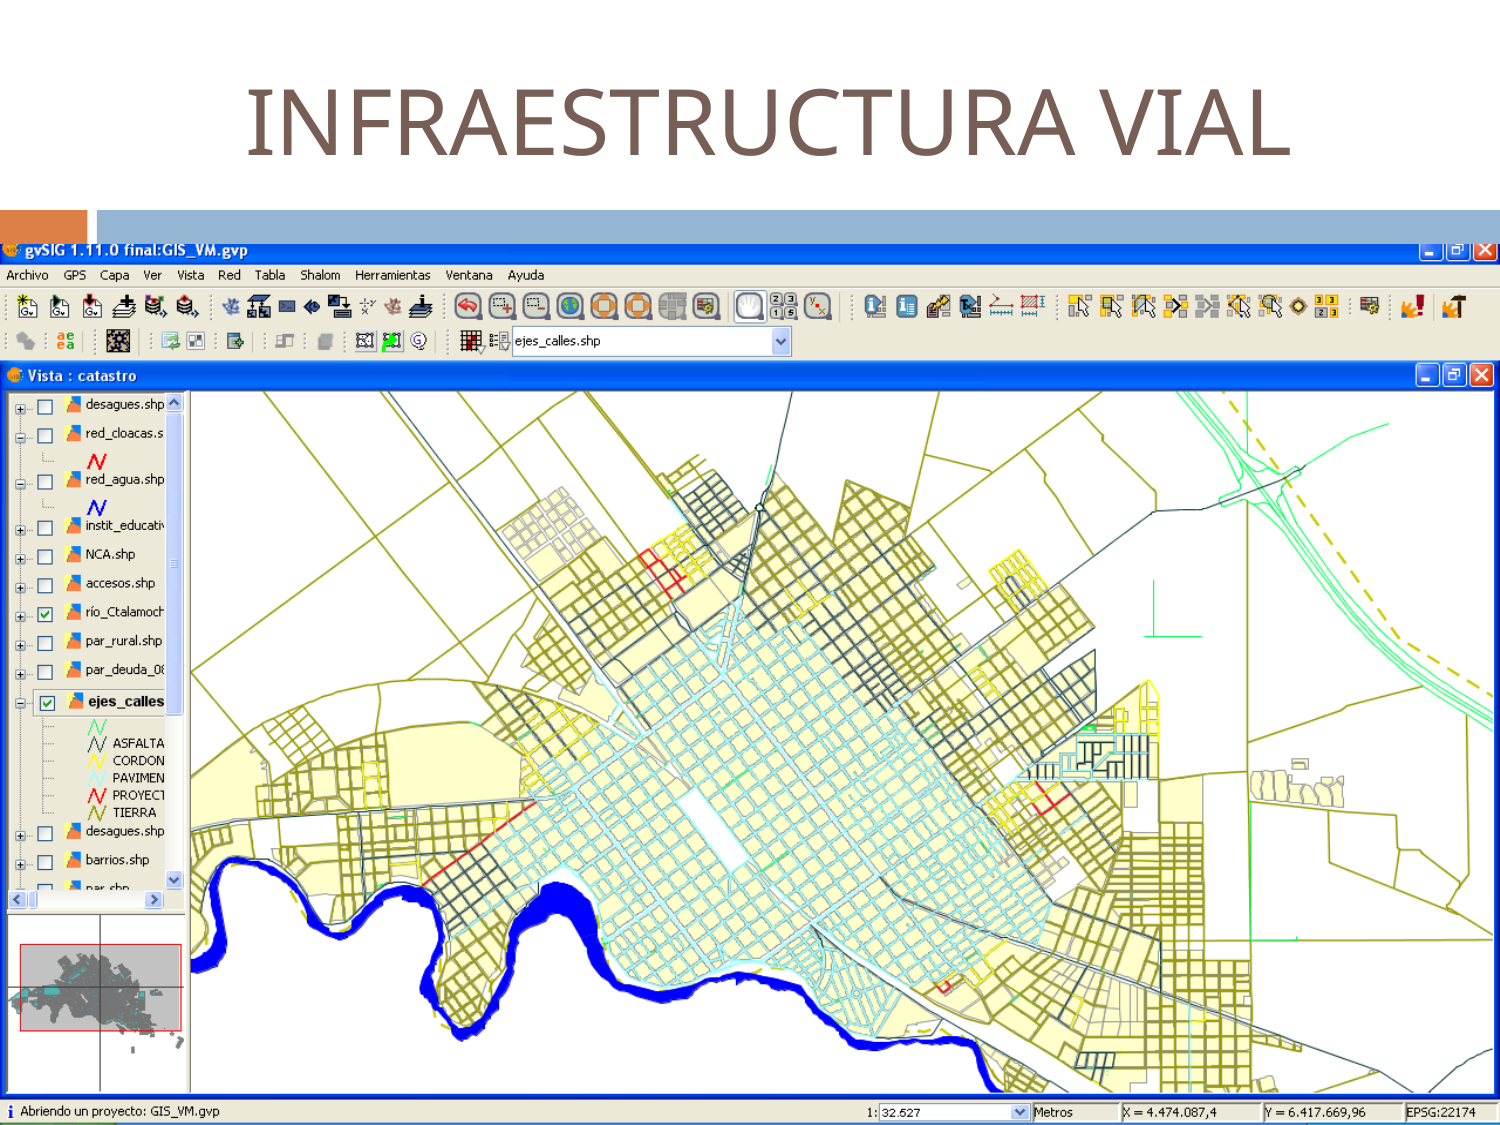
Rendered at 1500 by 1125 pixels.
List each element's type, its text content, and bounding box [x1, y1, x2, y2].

picture [0, 244, 1500, 1125]
title INFRAESTRUCTURA VIAL [100, 37, 1438, 200]
